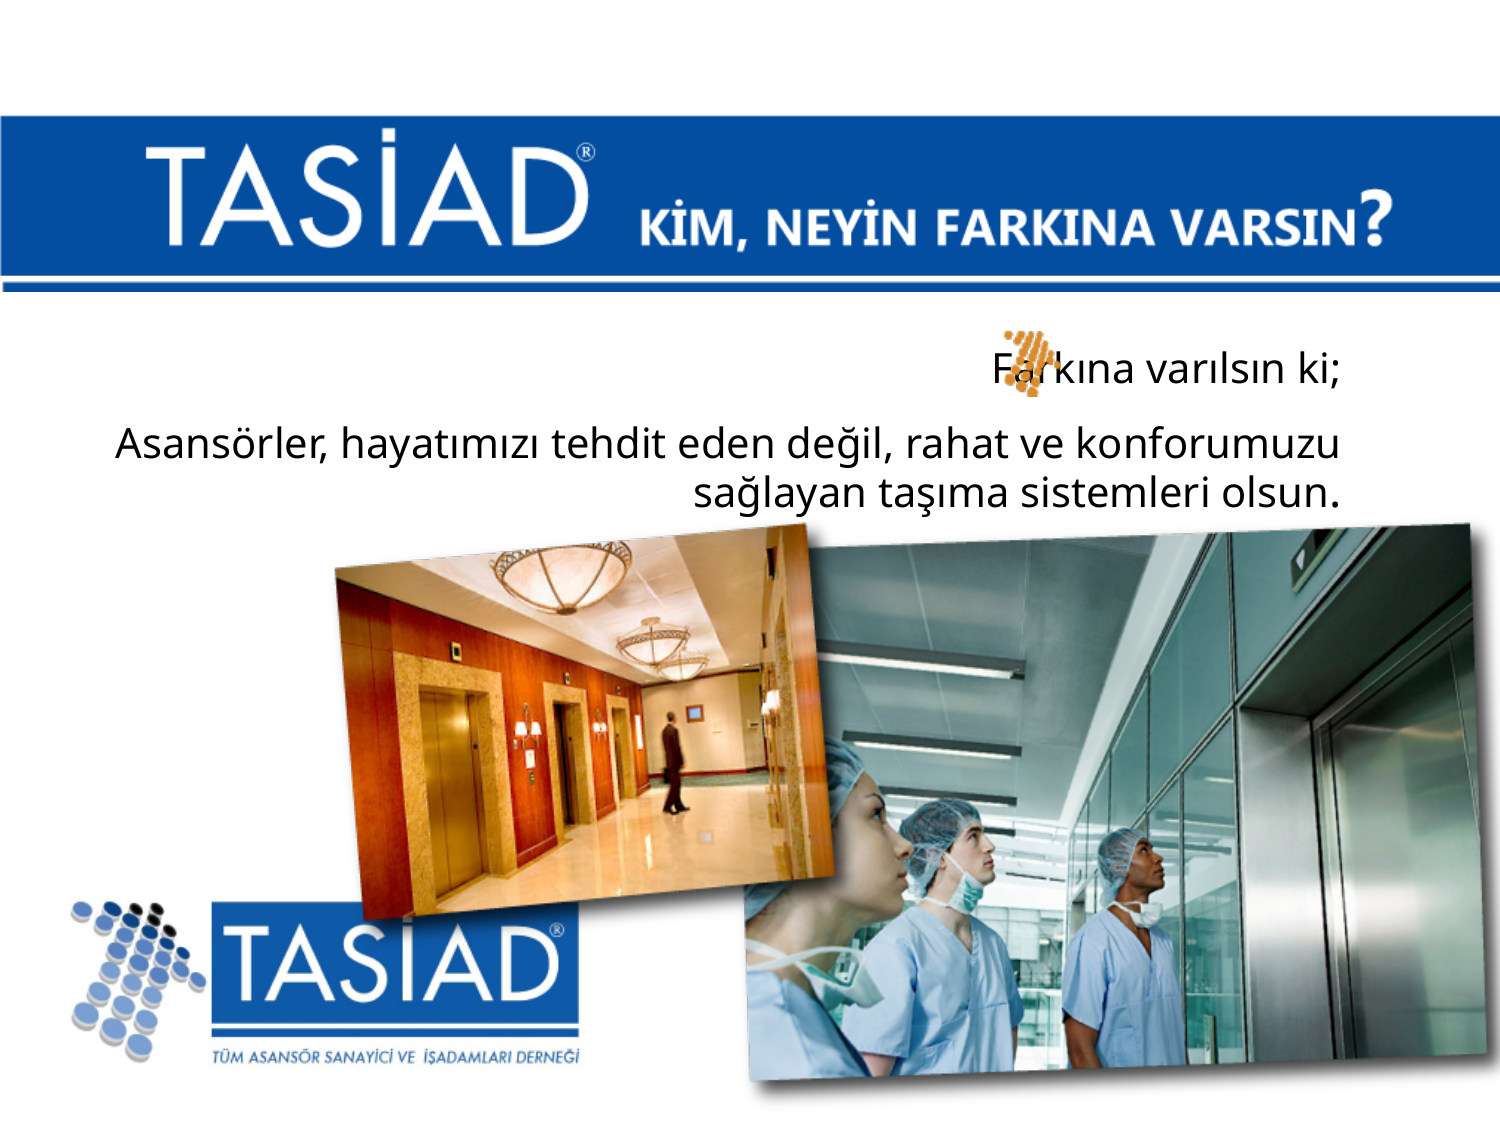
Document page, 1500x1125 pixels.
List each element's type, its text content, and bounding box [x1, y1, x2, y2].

text_box Farkına varılsın ki; Asansörler, hayatımızı tehdit eden değil, rahat ve konforumuzu sağlayan taşıma sistemleri olsun. [100, 340, 1418, 1014]
picture [1004, 331, 1061, 397]
picture [283, 502, 1500, 1111]
